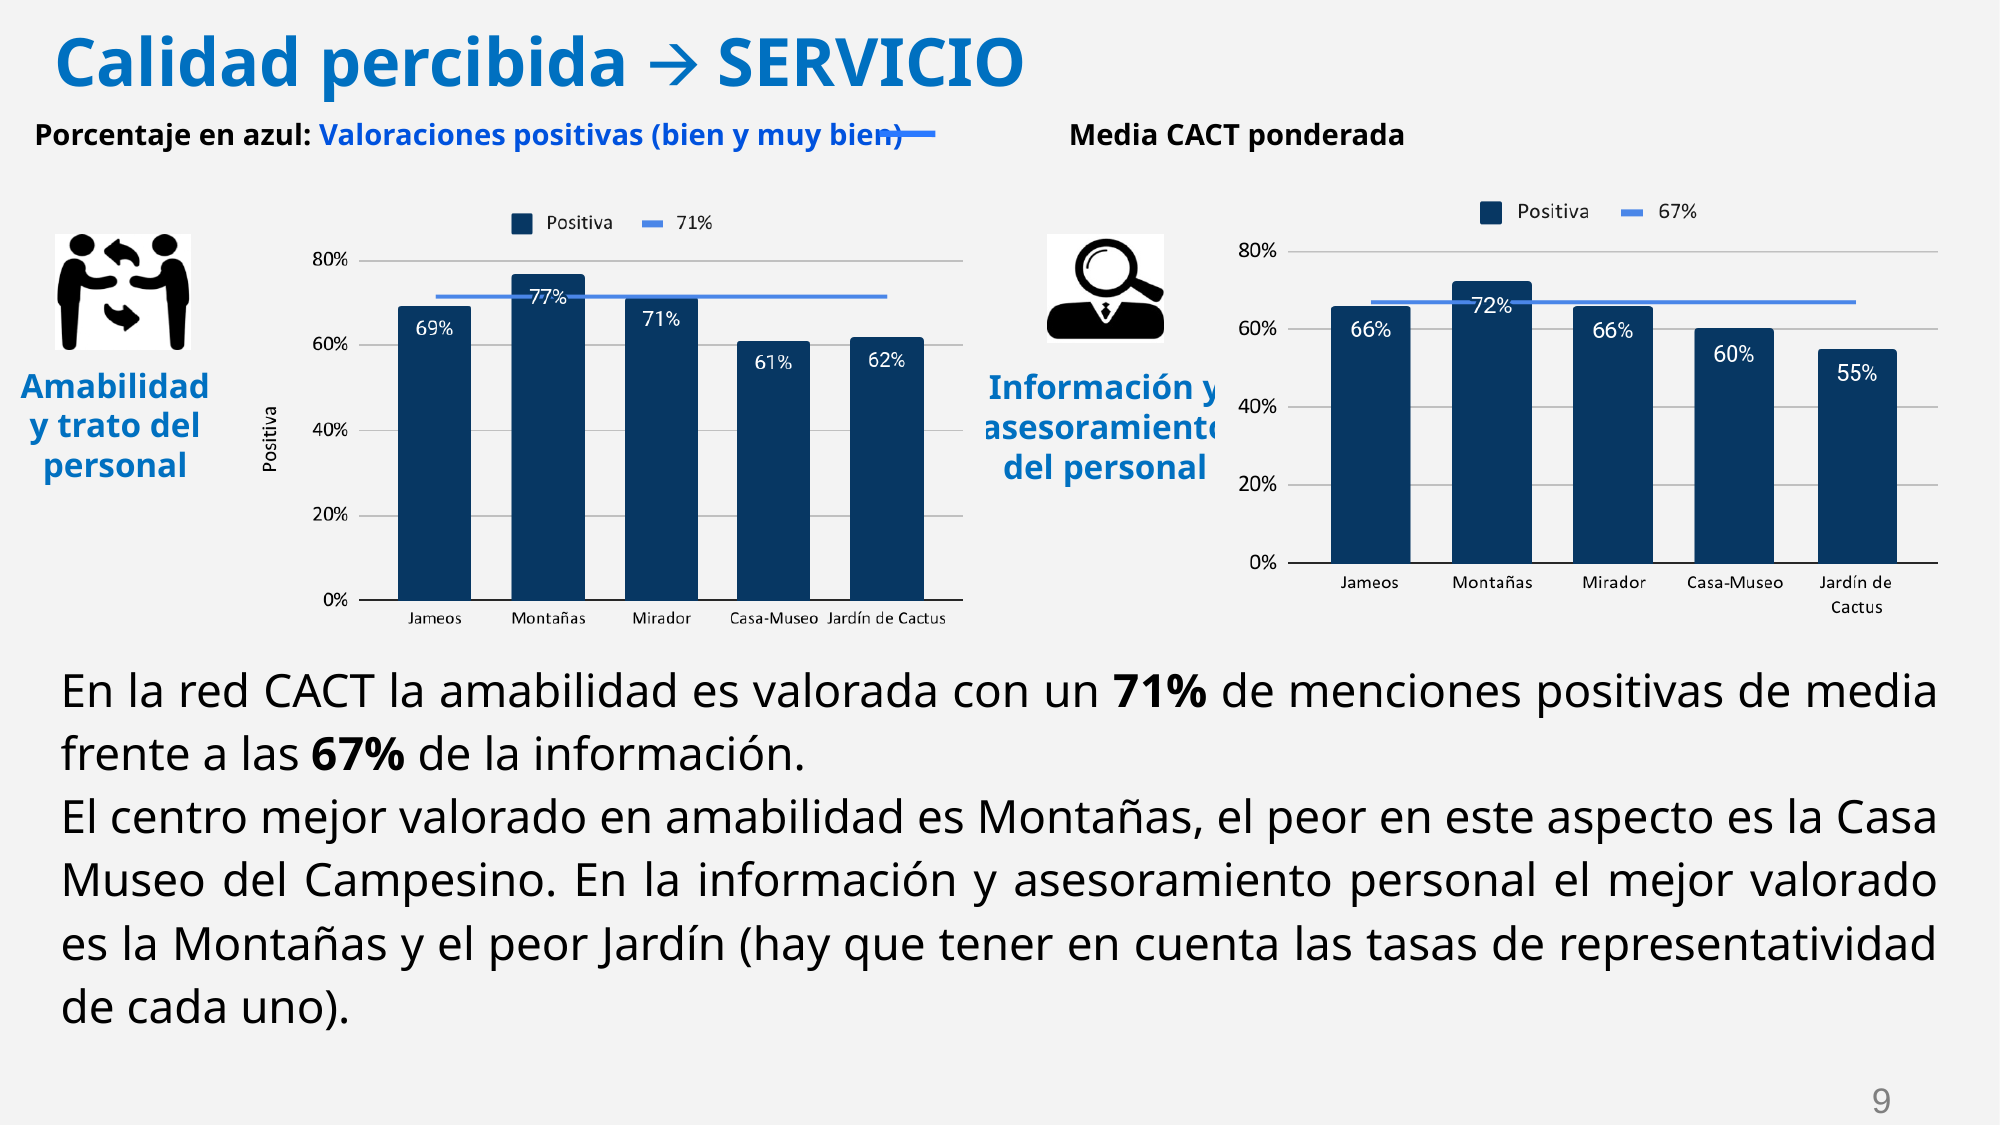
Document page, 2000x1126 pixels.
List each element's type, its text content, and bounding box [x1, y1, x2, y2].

text_box Calidad percibida 🡪 SERVICIO [54, 0, 1126, 109]
text_box Información y asesoramiento del personal [986, 358, 1215, 495]
text_box Porcentaje en azul: Valoraciones positivas (bien y muy bien) Media CACT ponderada [19, 109, 1988, 158]
picture [1215, 178, 1961, 641]
text_box En la red CACT la amabilidad es valorada con un 71% de menciones positivas de media frente a las 67% de la información. El centro mejor valorado en amabilidad es Montañas, el peor en este aspecto es la Casa Museo del Campesino. En la información y asesoramiento personal el mejor valorado es la Montañas y el peor Jardín (hay que tener en cuenta las tasas de representatividad de cada uno). [32, 625, 1968, 817]
picture [55, 234, 191, 350]
text_box Amabilidad y trato del personal [0, 357, 231, 471]
picture [237, 190, 986, 651]
slide_number <number> [1442, 1069, 1910, 1126]
picture [1047, 234, 1164, 343]
